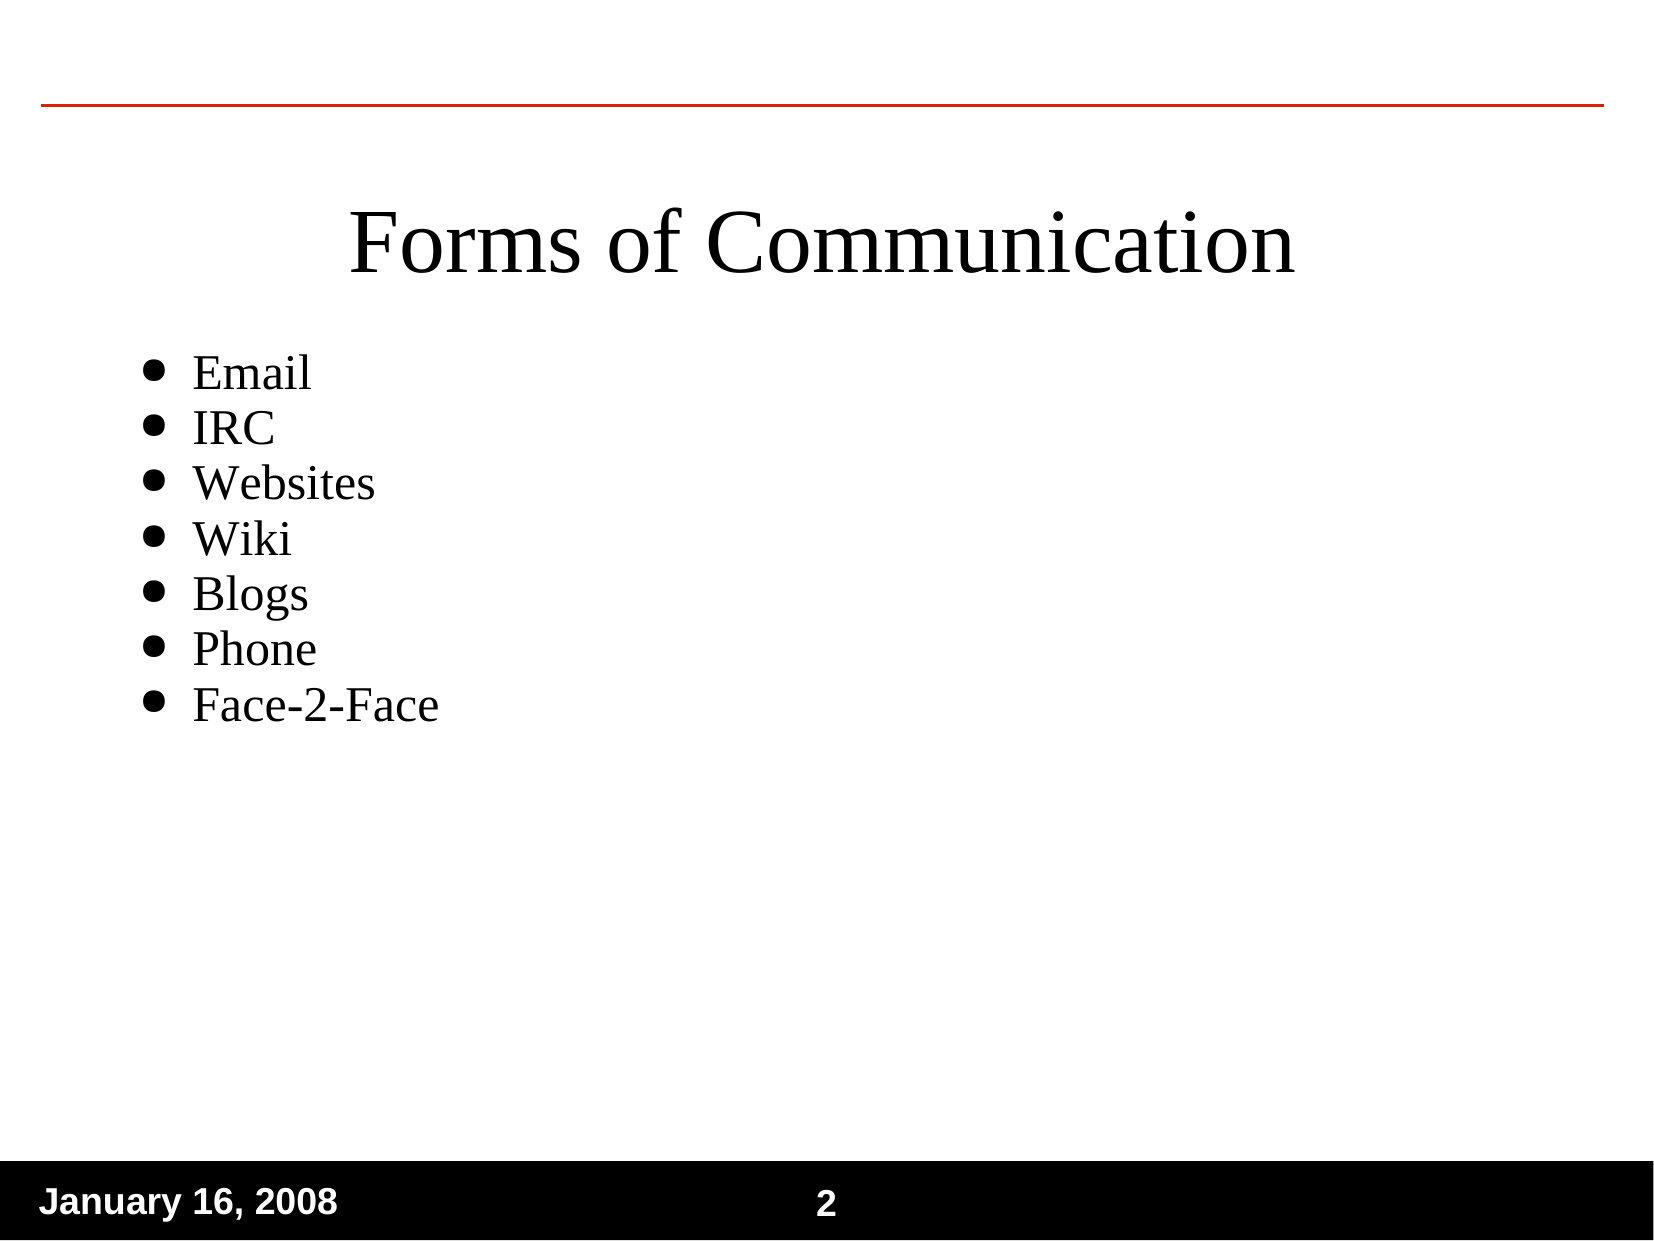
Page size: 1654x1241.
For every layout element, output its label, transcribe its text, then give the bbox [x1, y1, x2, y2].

list Email IRC Websites Wiki Blogs Phone Face-2-Face [121, 344, 1534, 1127]
title Forms of Communication [117, 137, 1530, 346]
